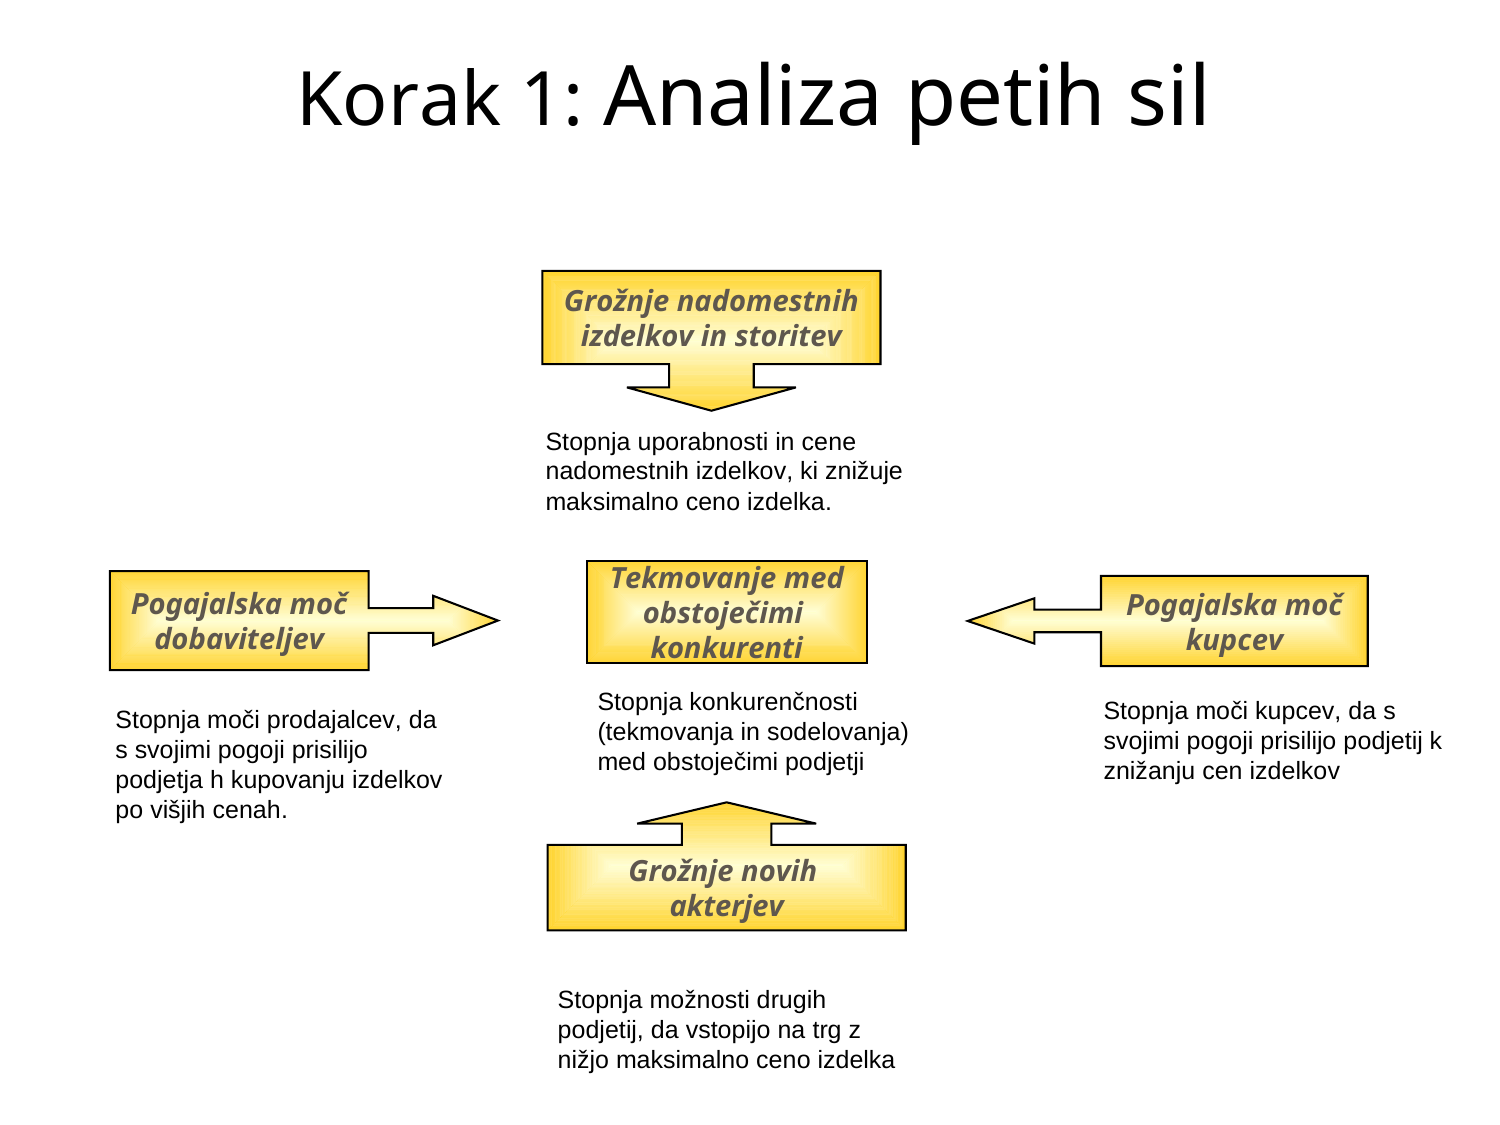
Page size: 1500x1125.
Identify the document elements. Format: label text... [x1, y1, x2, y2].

text_box Stopnja moči prodajalcev, da s svojimi pogoji prisilijo podjetja h kupovanju izdelkov po višjih cenah. [100, 696, 471, 832]
text_box Stopnja uporabnosti in cene nadomestnih izdelkov, ki znižuje maksimalno ceno izdelka. [530, 417, 1012, 523]
text_box Stopnja konkurenčnosti (tekmovanja in sodelovanja) med obstoječimi podjetji [582, 678, 953, 784]
text_box Stopnja moči kupcev, da s svojimi pogoji prisilijo podjetij k znižanju cen izdelkov [1088, 686, 1459, 792]
text_box Grožnje novih akterjev [547, 802, 906, 931]
text_box Pogajalska moč dobaviteljev [109, 571, 498, 671]
text_box Tekmovanje med obstoječimi konkurenti [587, 560, 867, 664]
title Korak 1: Analiza petih sil [42, 34, 1466, 150]
text_box Pogajalska moč kupcev [967, 575, 1368, 667]
text_box Grožnje nadomestnih izdelkov in storitev [542, 270, 881, 411]
text_box Stopnja možnosti drugih podjetij, da vstopijo na trg z nižjo maksimalno ceno izdelka [542, 976, 913, 1082]
